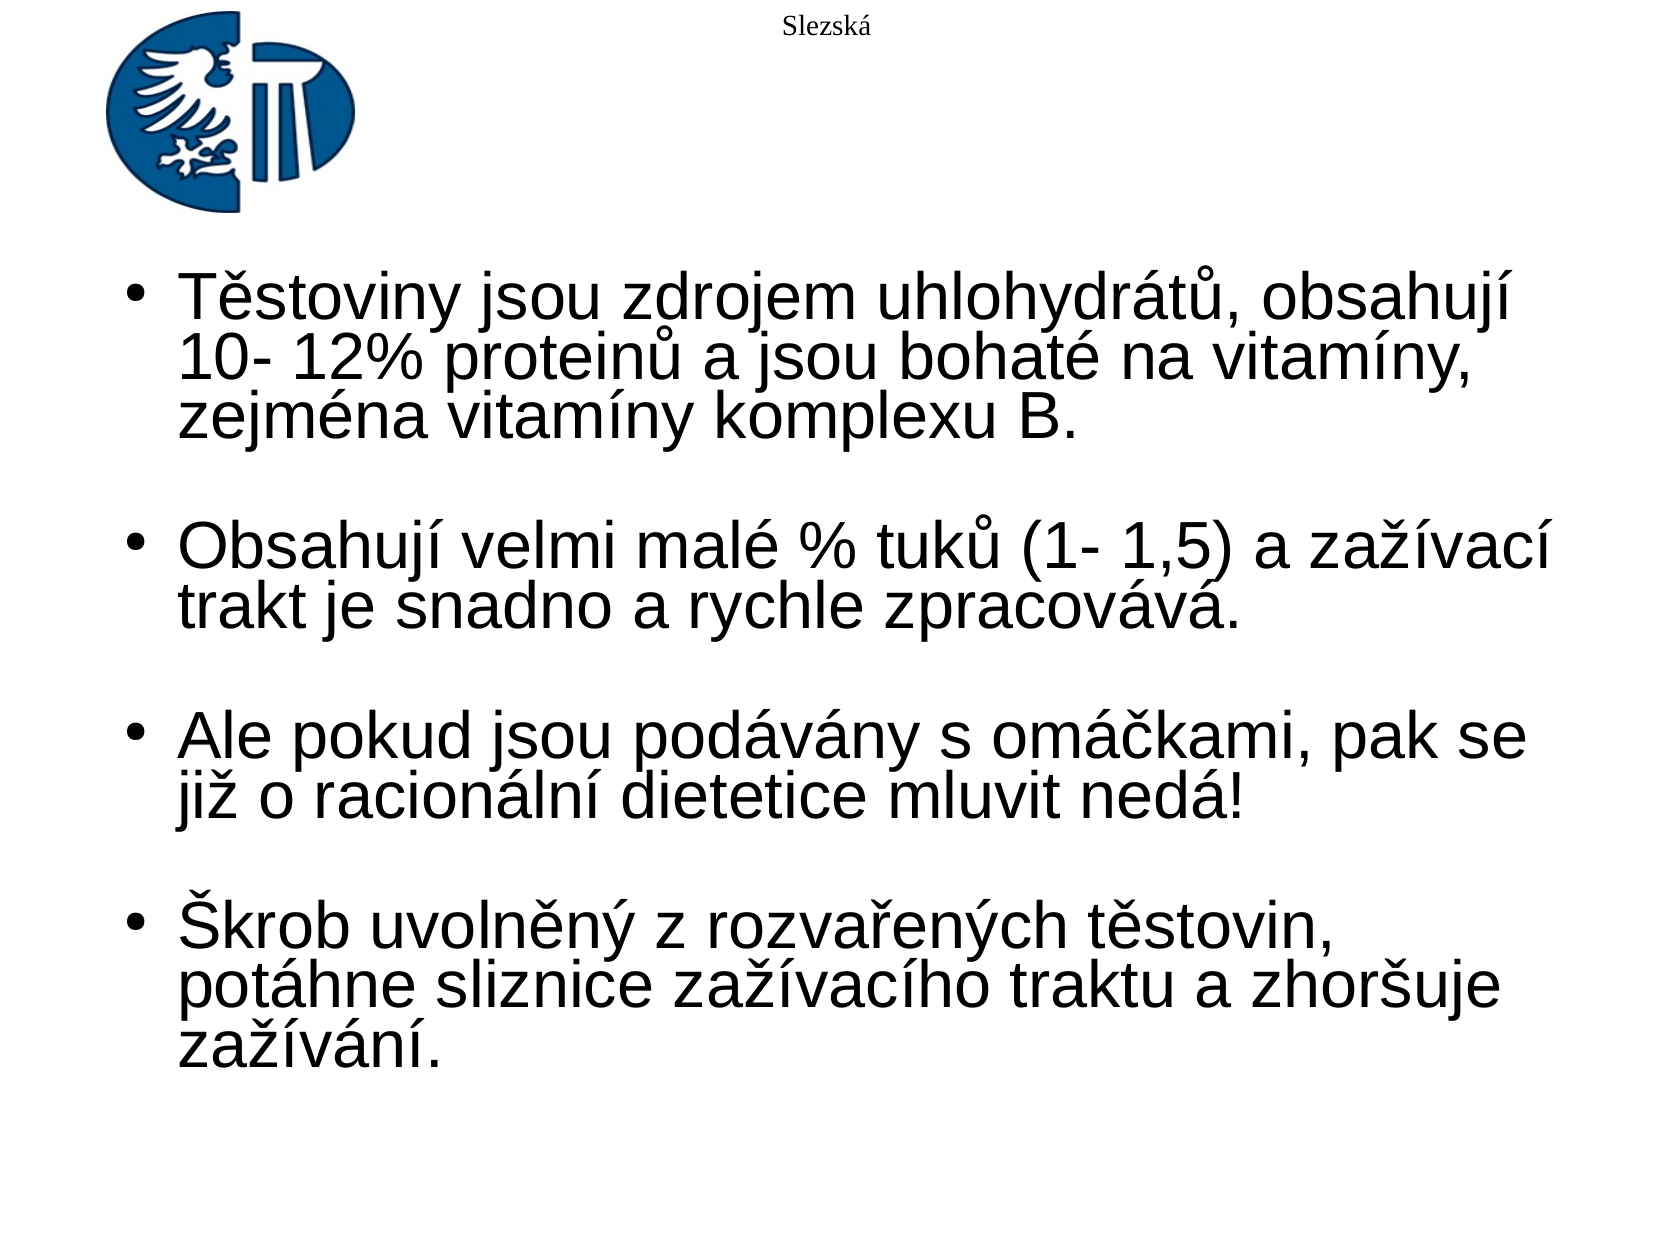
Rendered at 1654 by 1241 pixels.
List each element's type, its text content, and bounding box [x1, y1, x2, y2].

picture [106, 11, 355, 213]
list Těstoviny jsou zdrojem uhlohydrátů, obsahují 10- 12% proteinů a jsou bohaté na vitamíny, zejména vitamíny komplexu B. Obsahují velmi malé % tuků (1- 1,5) a zažívací trakt je snadno a rychle zpracovává. Ale pokud jsou podávány s omáčkami, pak se již o racionální dietetice mluvit nedá! Škrob uvolněný z rozvařených těstovin, potáhne sliznice zažívacího traktu a zhoršuje zažívání. [106, 271, 1595, 1123]
